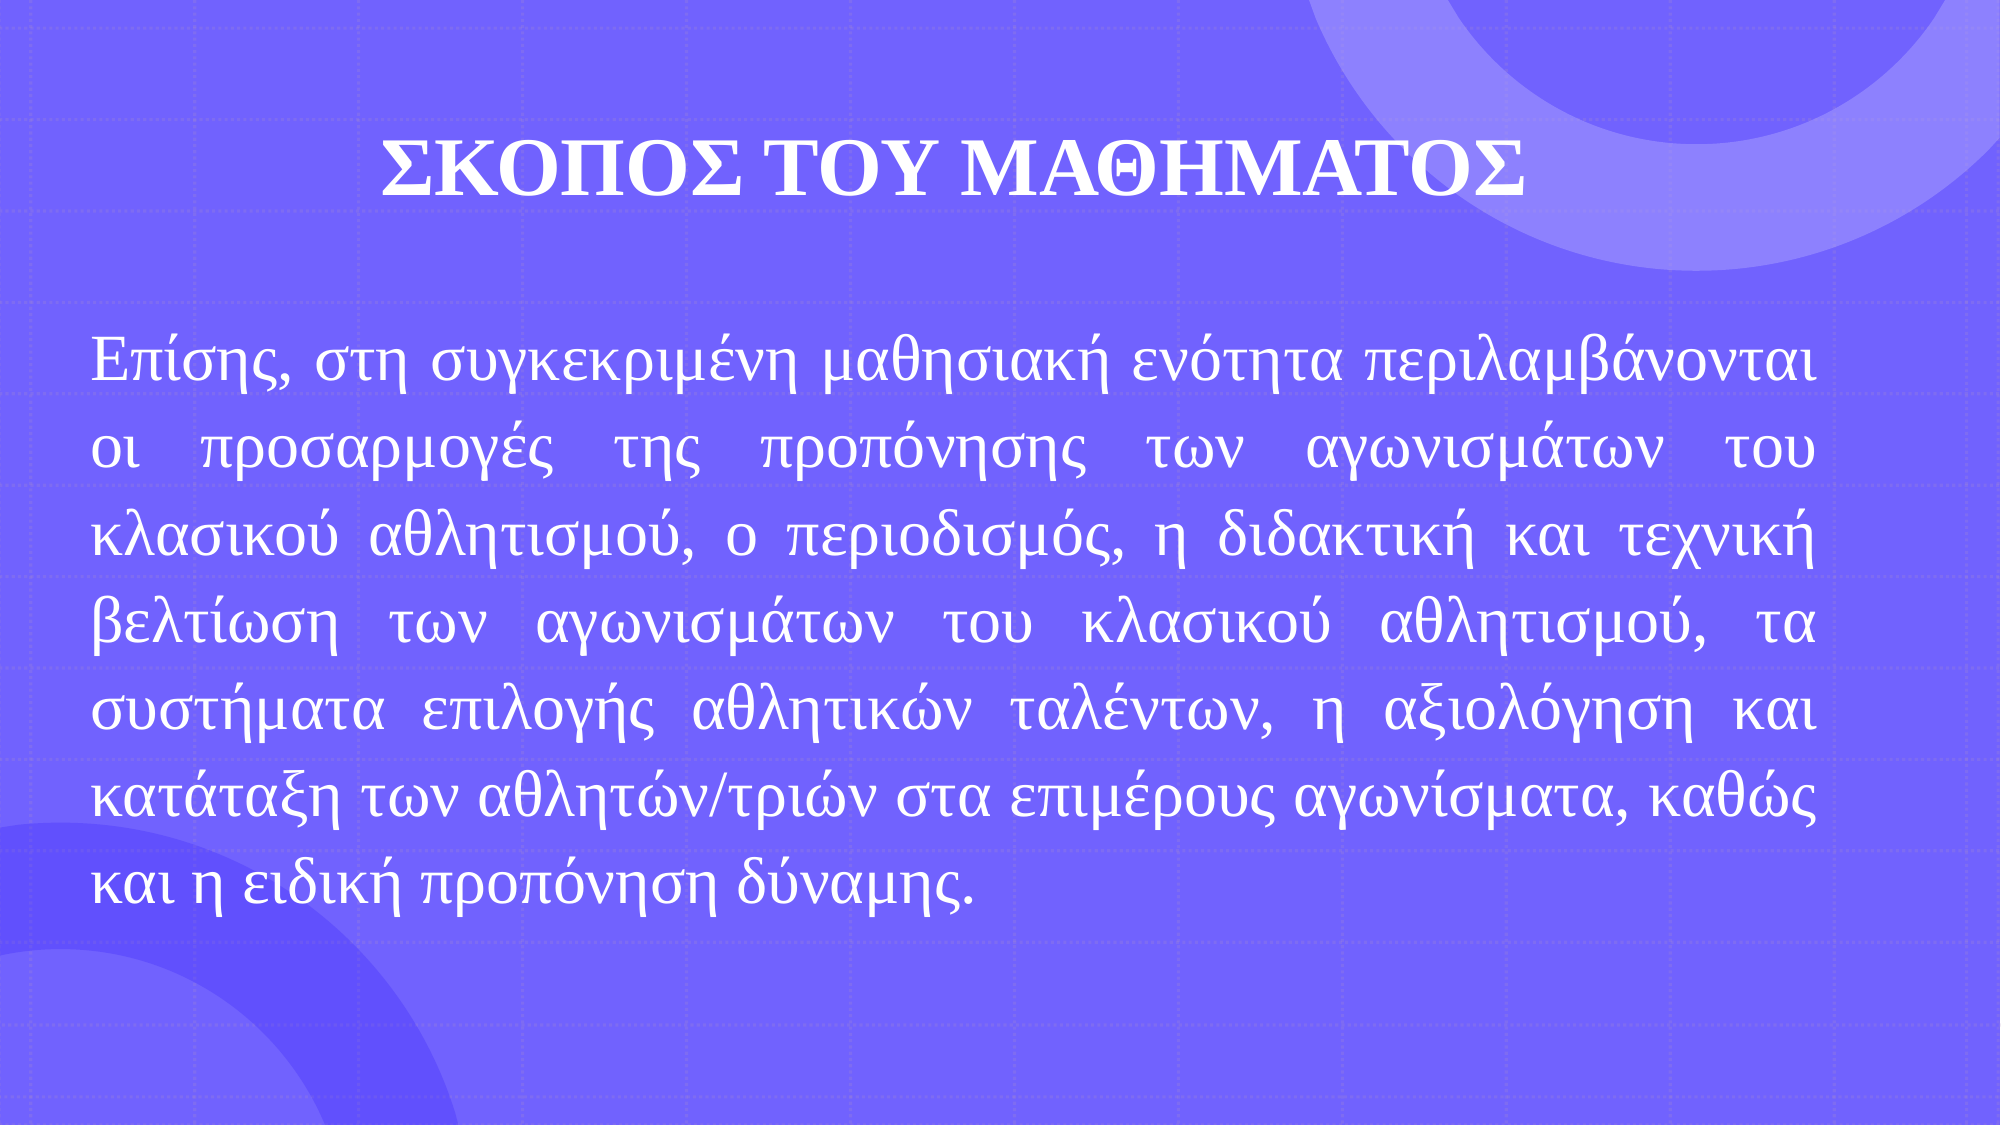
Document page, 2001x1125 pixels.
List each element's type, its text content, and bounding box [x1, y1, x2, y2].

title ΣΚΟΠΟΣ ΤΟΥ ΜΑΘΗΜΑΤΟΣ [75, 59, 1835, 278]
list Επίσης, στη συγκεκριμένη μαθησιακή ενότητα περιλαμβάνονται οι προσαρμογές της προπόνησης των αγωνισμάτων του κλασικού αθλητισμού, ο περιοδισμός, η διδακτική και τεχνική βελτίωση των αγωνισμάτων του κλασικού αθλητισμού, τα συστήματα επιλογής αθλητικών ταλέντων, η αξιολόγηση και κατάταξη των αθλητών/τριών στα επιμέρους αγωνίσματα, καθώς και η ειδική προπόνηση δύναμης. [75, 299, 1835, 1014]
